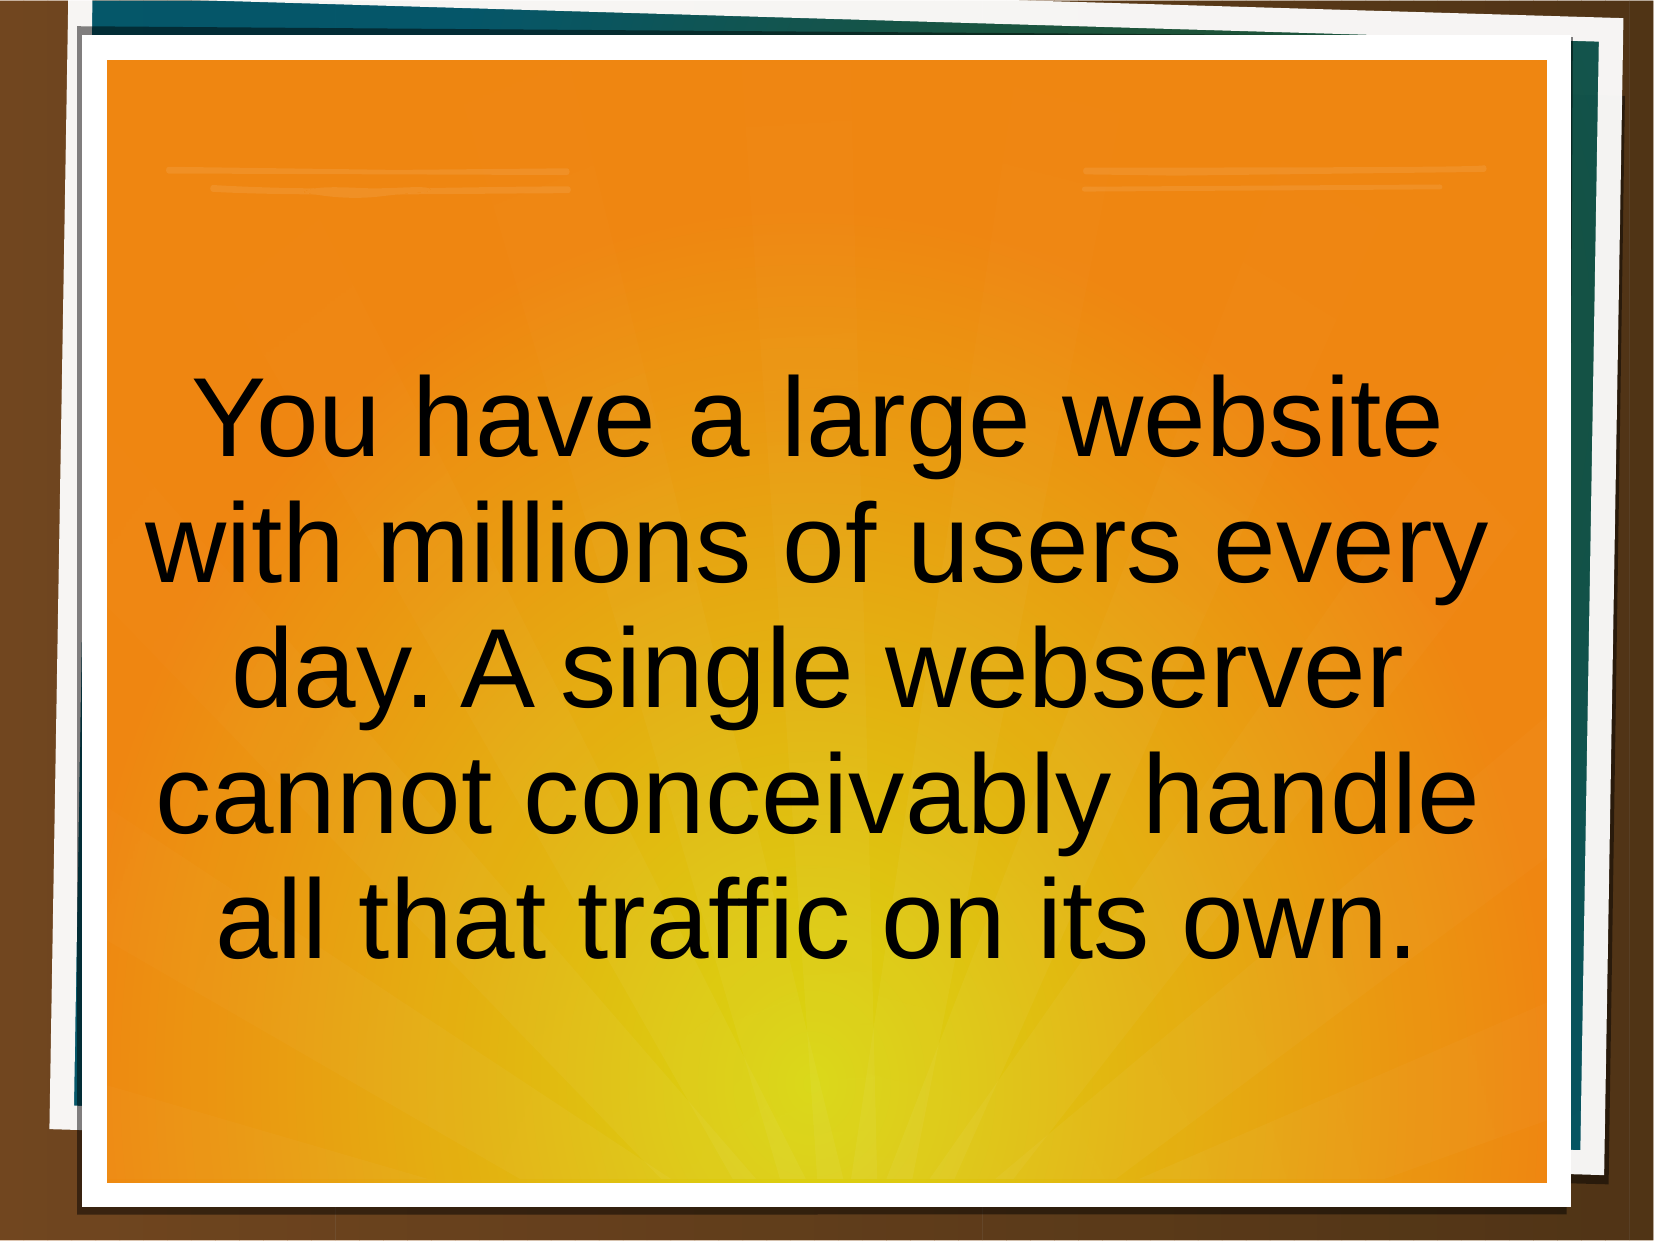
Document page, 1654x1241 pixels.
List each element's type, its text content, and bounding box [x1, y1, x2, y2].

subtitle You have a large website with millions of users every day. A single webserver cannot conceivably handle all that traffic on its own. [105, 340, 1531, 998]
